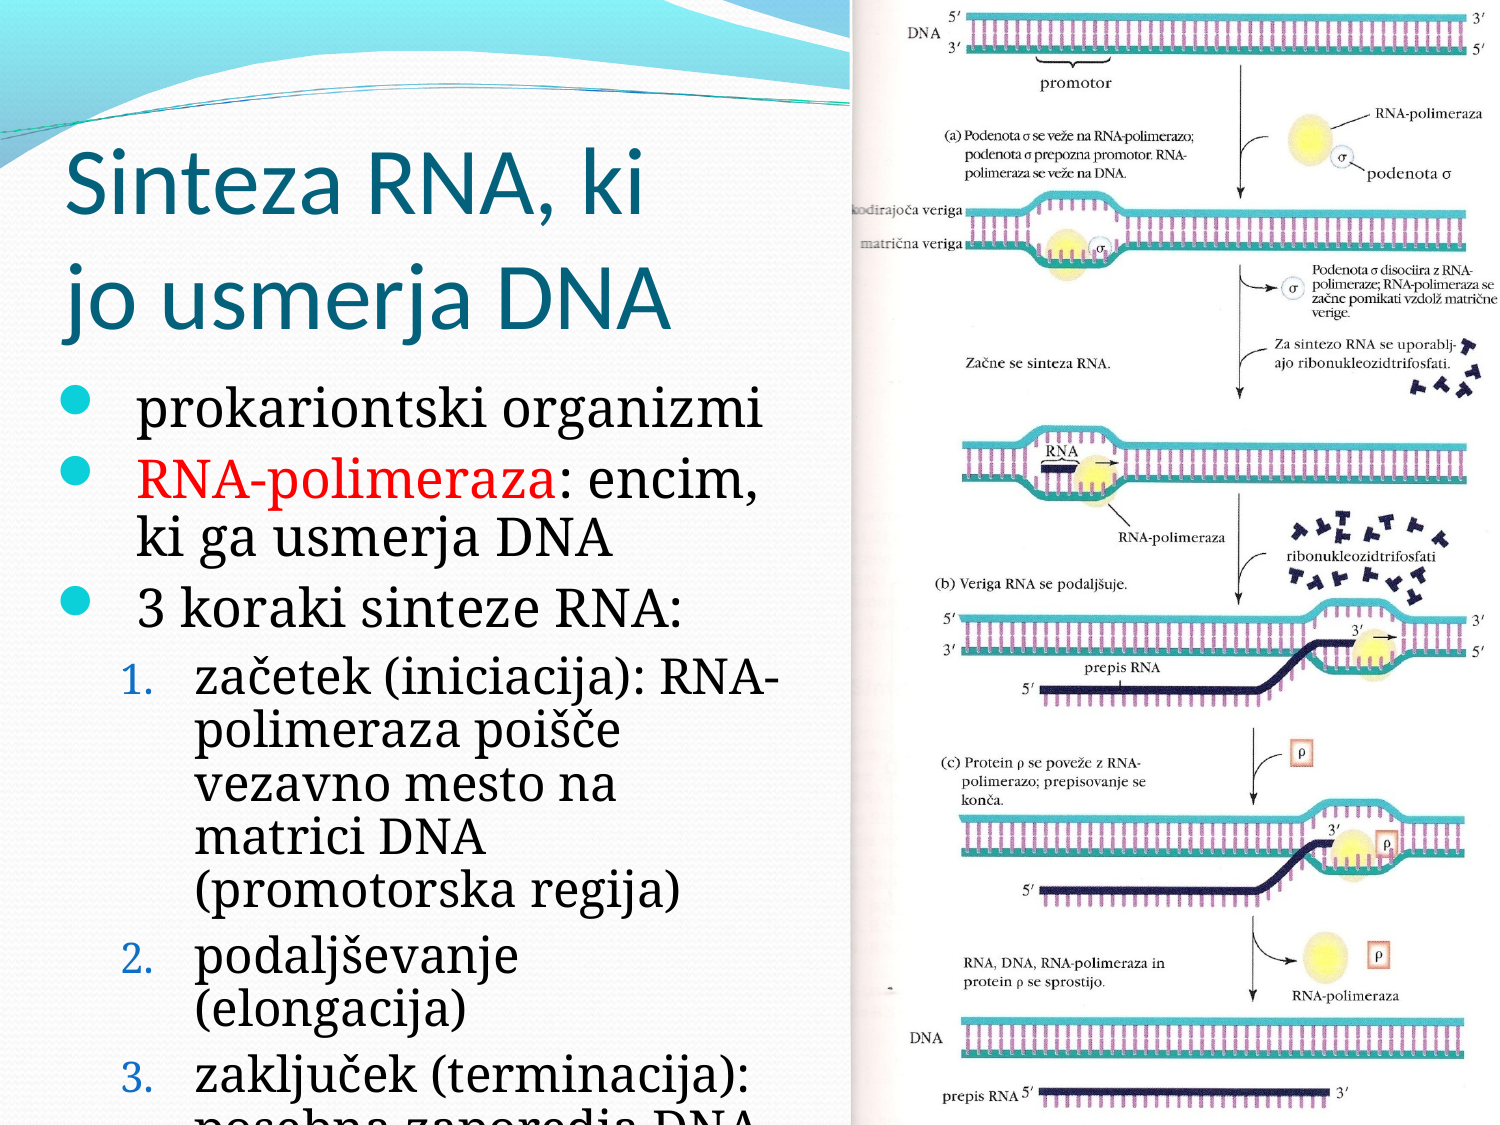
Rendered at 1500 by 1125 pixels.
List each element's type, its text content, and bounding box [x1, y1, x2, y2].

picture [0, 0, 1500, 1125]
picture [664, 1113, 680, 1125]
title Sinteza RNA, ki jo usmerja DNA [64, 0, 703, 349]
picture [740, 1116, 746, 1125]
list prokariontski organizmi RNA-polimeraza: encim, ki ga usmerja DNA 3 koraki sinteze RNA: začetek (iniciacija): RNA-polimeraza poišče vezavno mesto na matrici DNA (promotorska regija) podaljševanje (elongacija) zaključek (terminacija): posebna zaporedja DNA [41, 373, 809, 1094]
